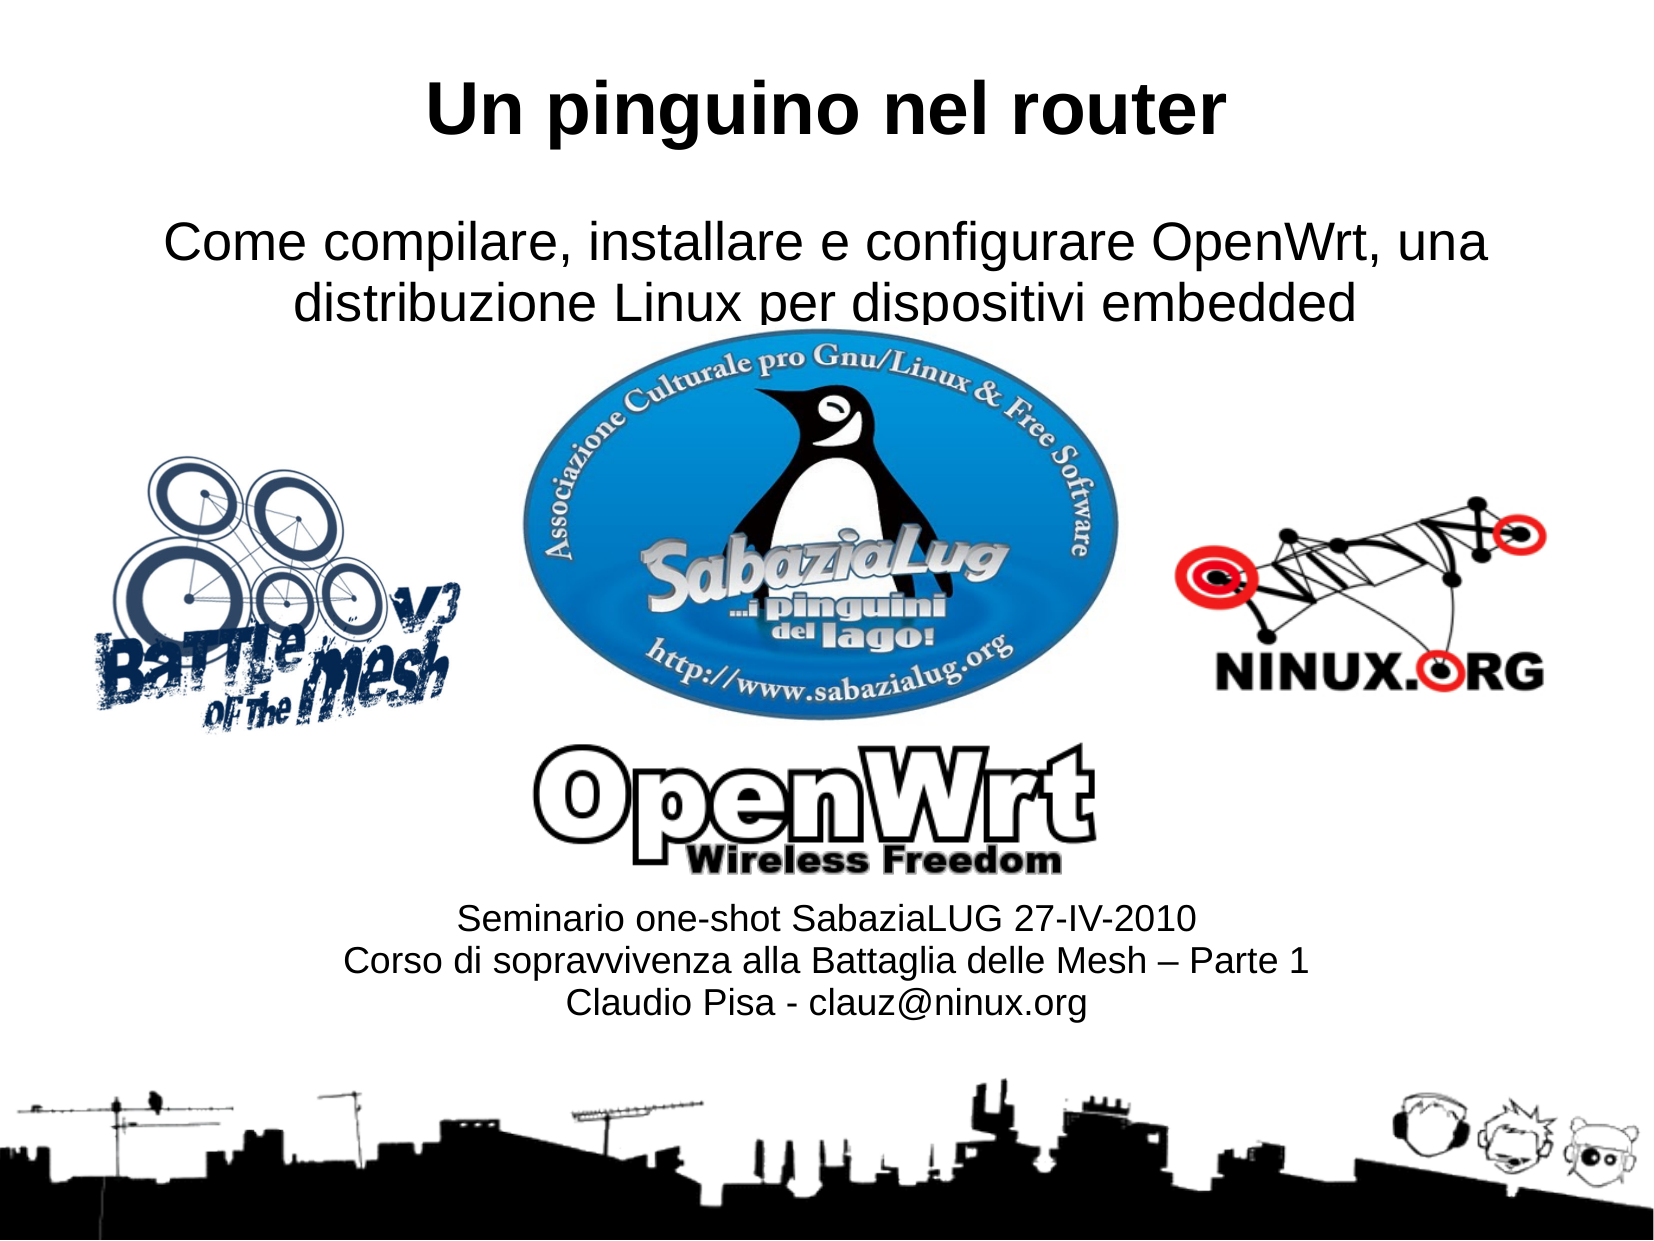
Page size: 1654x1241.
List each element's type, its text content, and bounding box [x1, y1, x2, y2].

picture [1174, 496, 1550, 698]
subtitle Come compilare, installare e configurare OpenWrt, una distribuzione Linux per dispositivi embedded Seminario one-shot SabaziaLUG 27-IV-2010 Corso di sopravvivenza alla Battaglia delle Mesh – Parte 1 Claudio Pisa - clauz@ninux.org [82, 138, 1571, 1097]
picture [75, 438, 476, 755]
picture [0, 1077, 1654, 1240]
picture [519, 325, 1126, 882]
title Un pinguino nel router [82, 37, 1571, 138]
